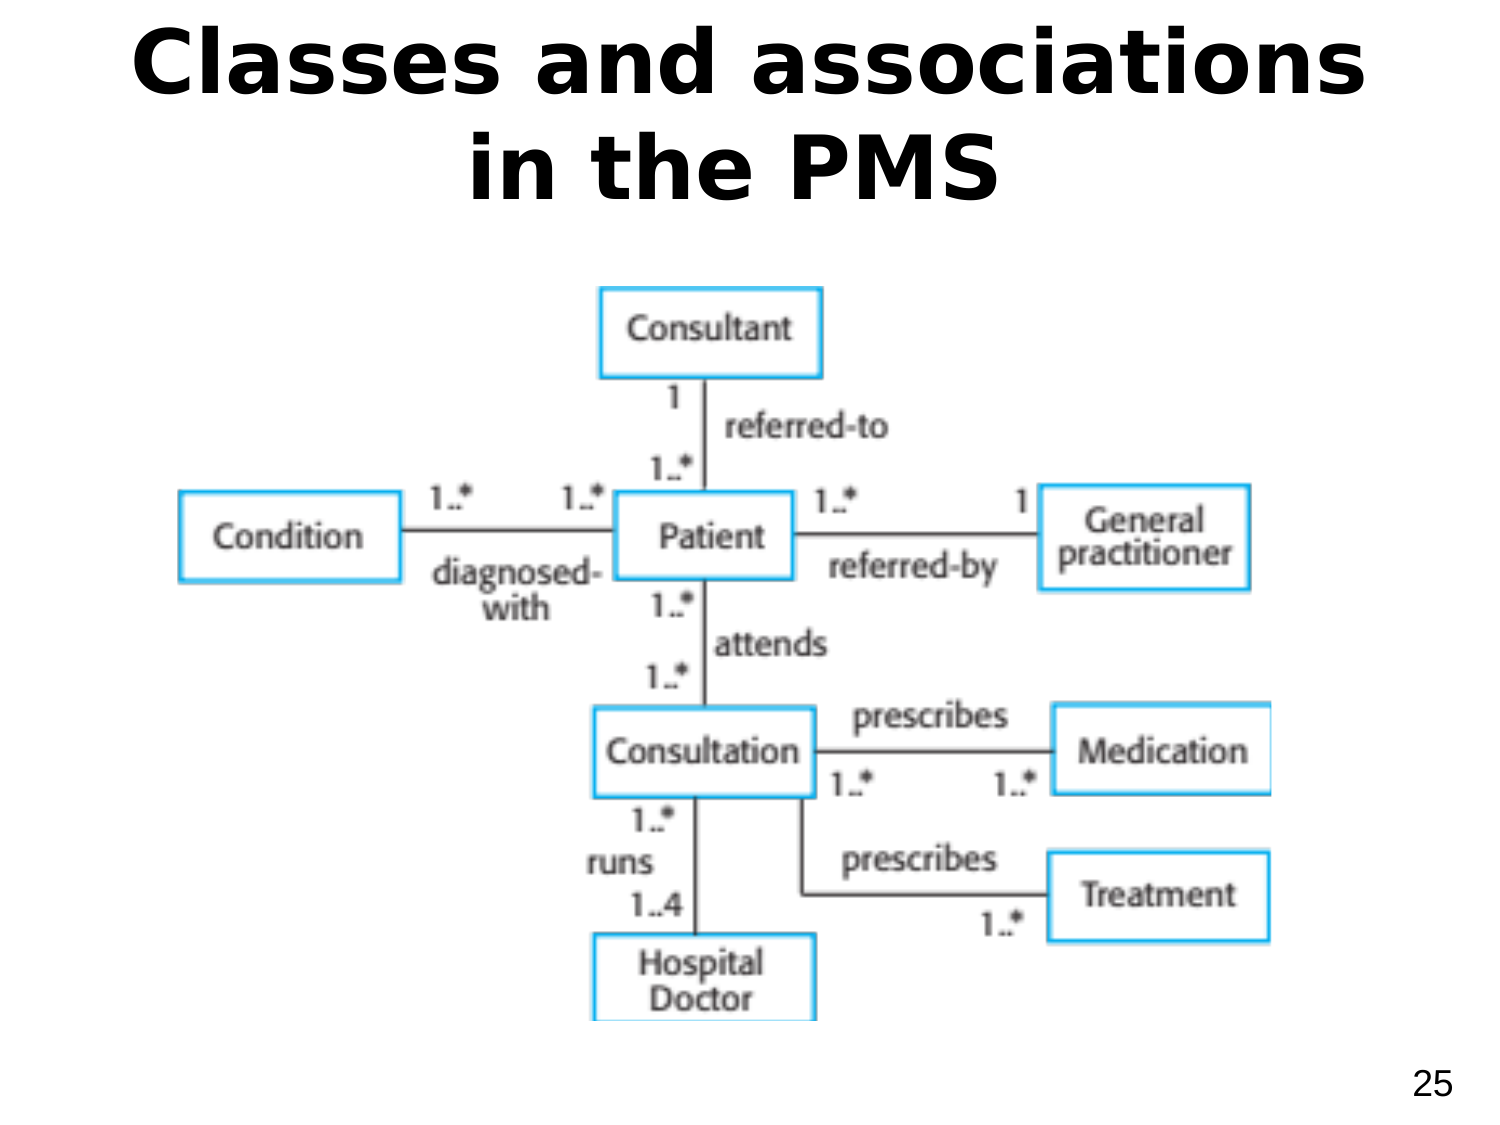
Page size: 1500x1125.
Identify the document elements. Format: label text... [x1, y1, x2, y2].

title Classes and associations in the PMS [75, 44, 1425, 177]
picture [176, 286, 1272, 1021]
